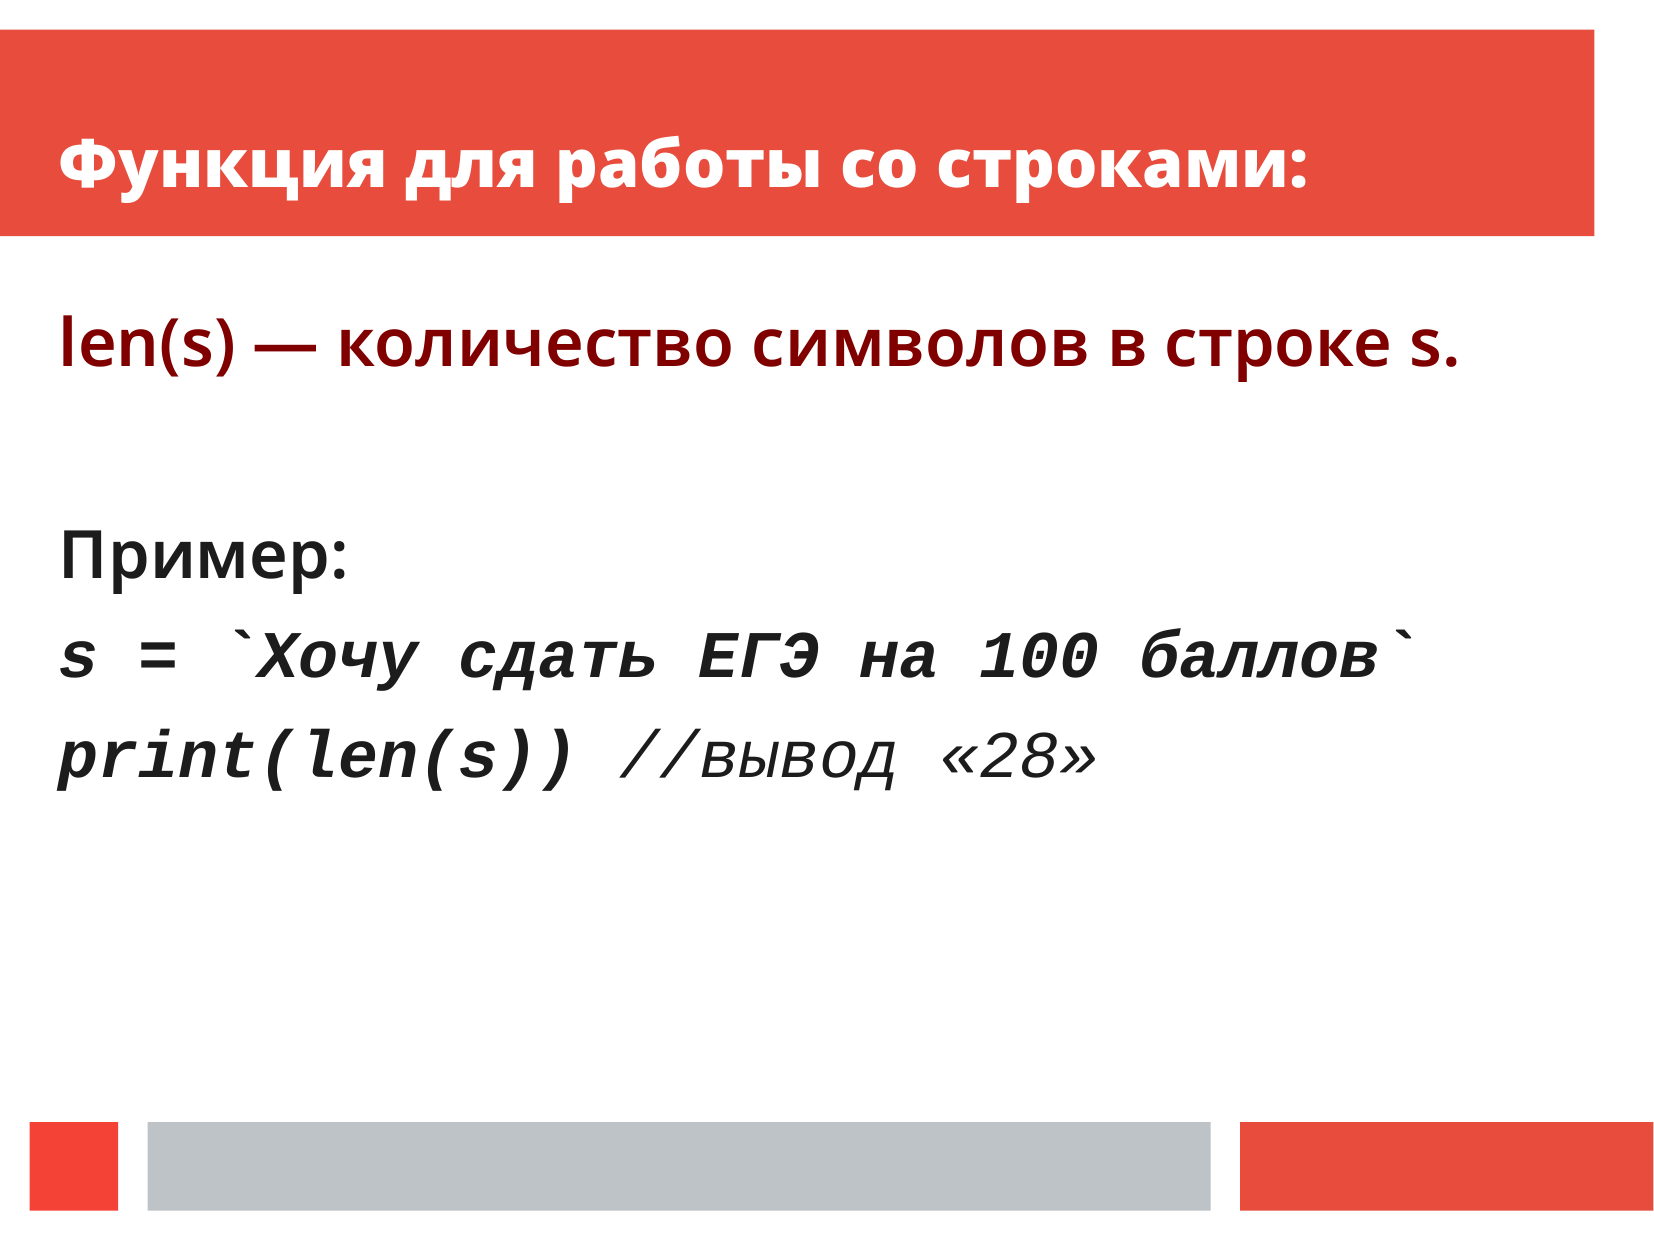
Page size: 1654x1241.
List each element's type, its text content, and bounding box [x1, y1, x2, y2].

list len(s) — количество символов в строке s. Пример: s = `Хочу сдать ЕГЭ на 100 баллов` print(len(s)) //вывод «28» [59, 295, 1565, 1075]
title Функция для работы со строками: [59, 59, 1595, 207]
